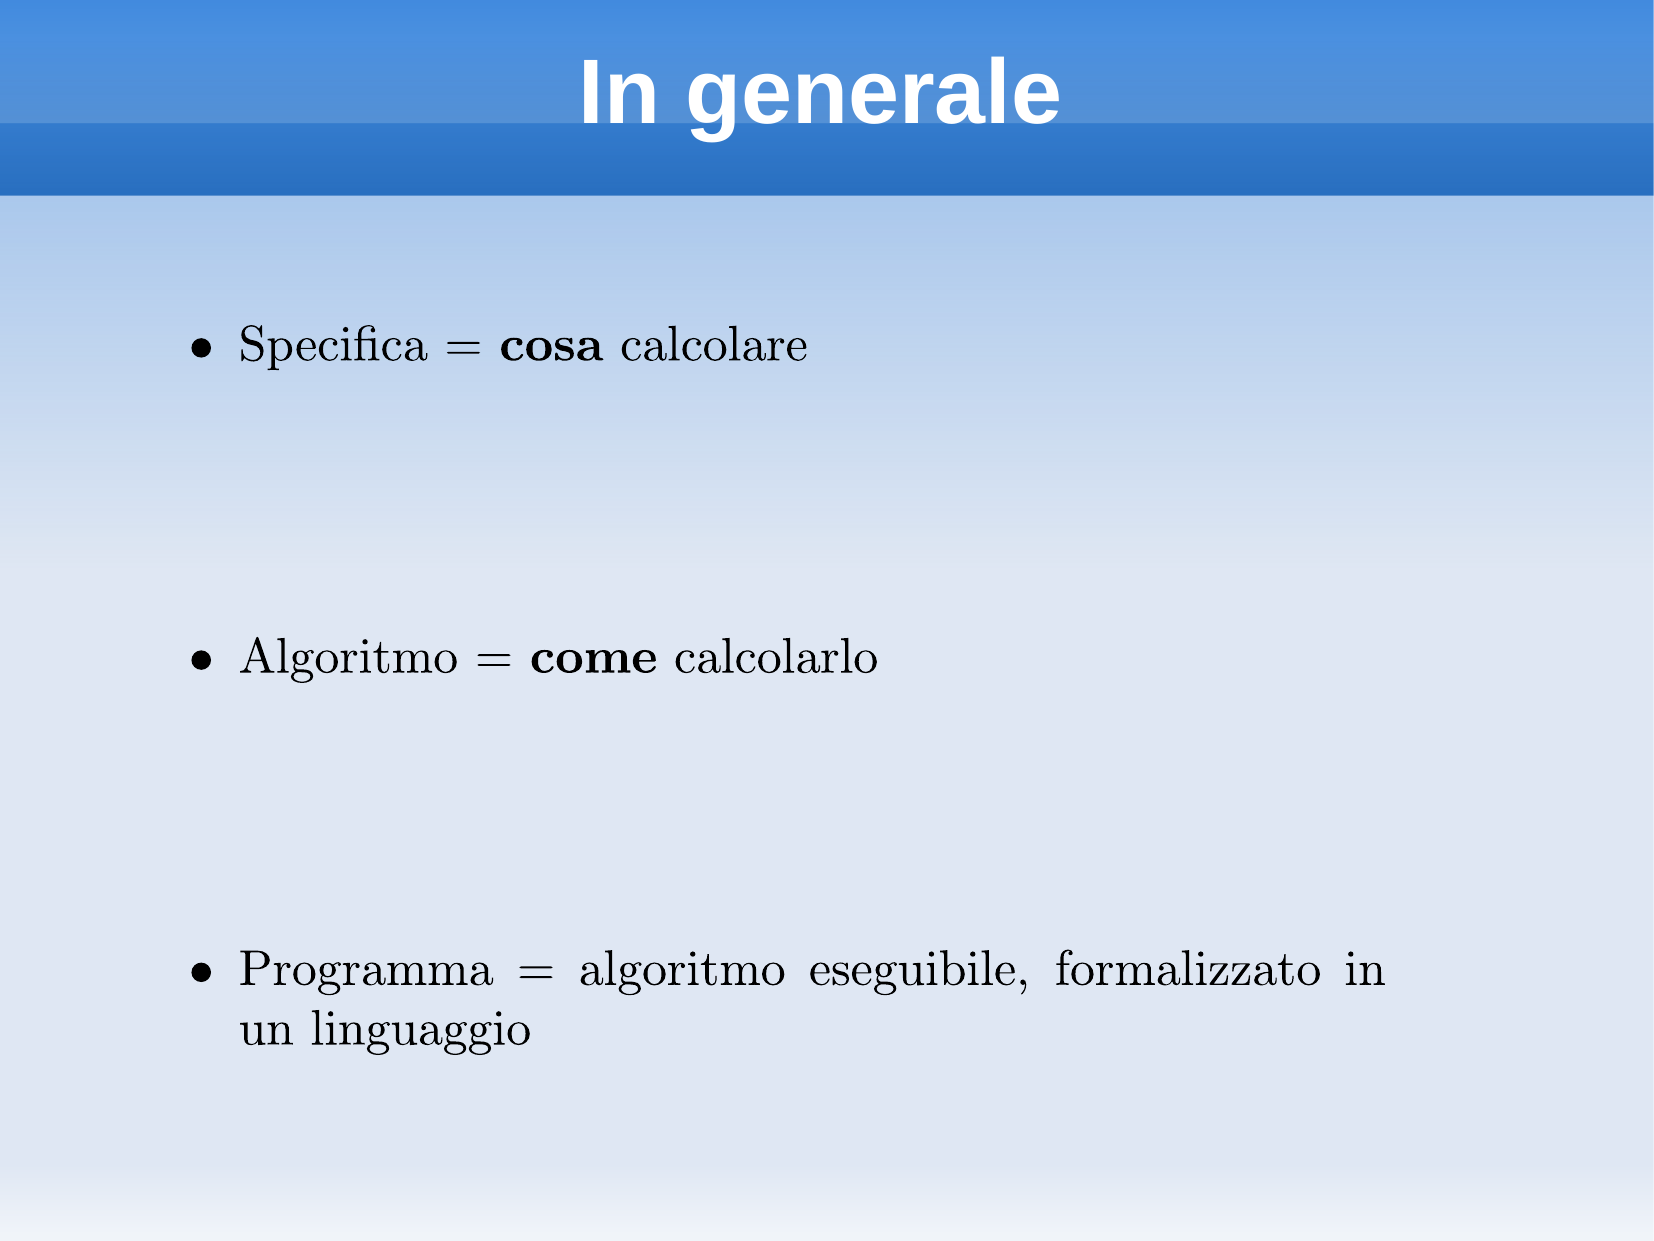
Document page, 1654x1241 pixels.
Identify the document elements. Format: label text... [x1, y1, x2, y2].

text_box [188, 325, 1386, 1056]
title In generale [76, 0, 1565, 196]
picture [0, 0, 1654, 1241]
